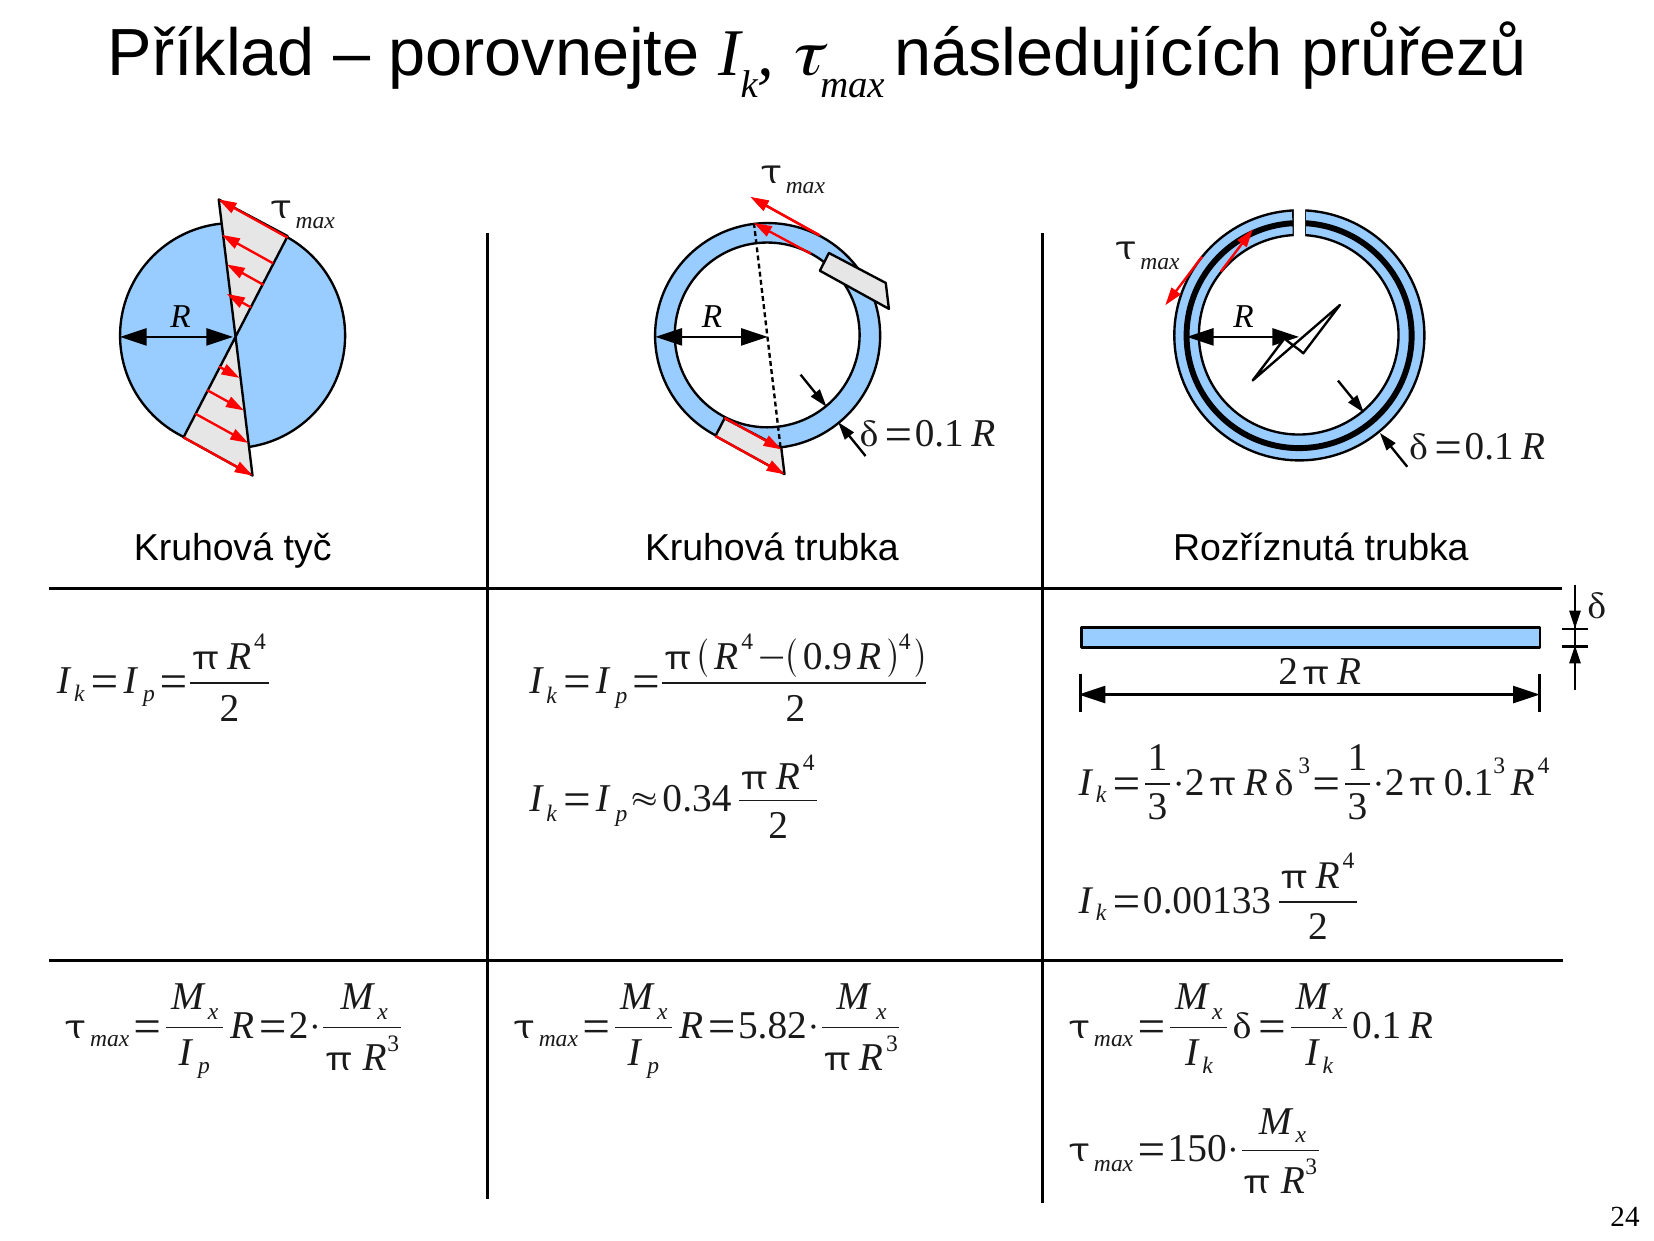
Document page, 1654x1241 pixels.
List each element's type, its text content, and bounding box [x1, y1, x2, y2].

chart [843, 412, 1005, 457]
text_box Rozříznutá trubka [1158, 519, 1506, 592]
text_box R [155, 290, 207, 352]
chart [39, 630, 281, 729]
text_box Kruhová trubka [630, 519, 936, 592]
text_box [120, 200, 346, 474]
text_box [655, 223, 889, 473]
chart [1061, 736, 1559, 948]
chart [512, 630, 939, 848]
chart [499, 974, 912, 1080]
chart [1571, 583, 1619, 628]
text_box R [1218, 290, 1257, 352]
text_box Kruhová tyč [119, 519, 368, 592]
chart [1054, 974, 1442, 1204]
chart [50, 974, 413, 1080]
chart [1393, 425, 1554, 469]
text_box [1081, 627, 1541, 648]
title Příklad – porovnejte Ik, tmax následujících průřezů [0, 8, 1654, 113]
chart [1263, 650, 1371, 695]
text_box [1174, 201, 1425, 461]
chart [256, 184, 344, 234]
chart [746, 149, 835, 199]
text_box R [687, 290, 756, 352]
chart [1101, 225, 1189, 275]
